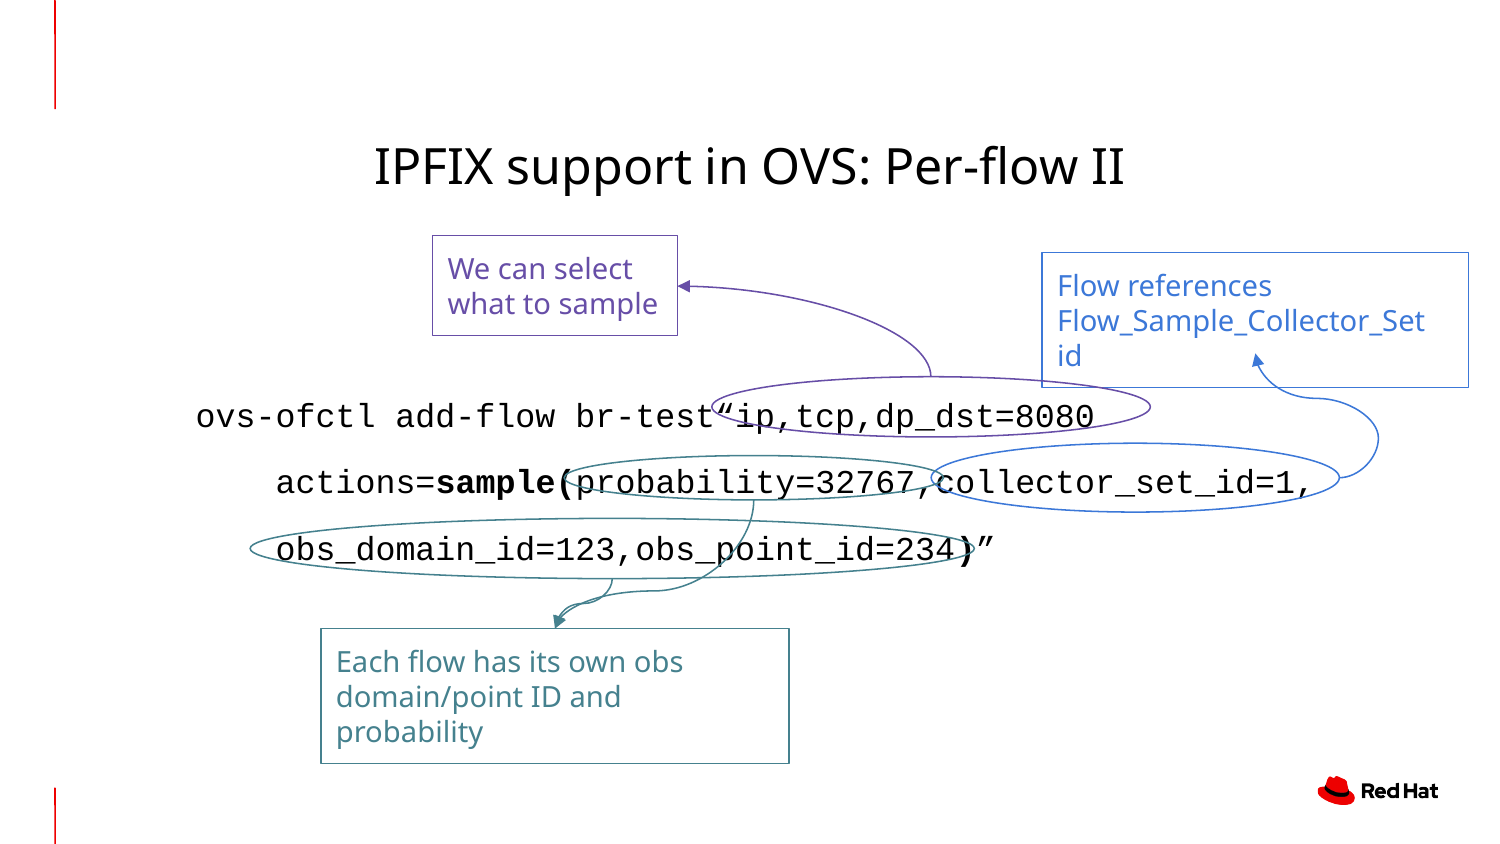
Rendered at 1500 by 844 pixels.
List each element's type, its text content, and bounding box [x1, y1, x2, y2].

text_box ovs-ofctl add-flow br-test“ip,tcp,dp_dst=8080 actions=sample(probability=32767,collector_set_id=1, obs_domain_id=123,obs_point_id=234)” [696, 372, 1500, 583]
text_box ovs-ofctl add-flow br-test“ip,tcp,dp_dst=8080 actions=sample(probability=32767,collector_set_id=1, obs_domain_id=123,obs_point_id=234)” [252, 520, 748, 577]
text_box ovs-ofctl add-flow br-test“ip,tcp,dp_dst=8080 actions=sample(probability=32767,collector_set_id=1, obs_domain_id=123,obs_point_id=234)” [566, 457, 932, 499]
text_box ovs-ofctl add-flow br-test“ip,tcp,dp_dst=8080 actions=sample(probability=32767,collector_set_id=1, obs_domain_id=123,obs_point_id=234)” [708, 522, 947, 576]
text_box ovs-ofctl add-flow br-test“ip,tcp,dp_dst=8080 actions=sample(probability=32767,collector_set_id=1, obs_domain_id=123,obs_point_id=234)” [180, 372, 1377, 583]
text_box ovs-ofctl add-flow br-test“ip,tcp,dp_dst=8080 actions=sample(probability=32767,collector_set_id=1, obs_domain_id=123,obs_point_id=234)” [713, 378, 1149, 436]
text_box Each flow has its own obs domain/point ID and probability [320, 628, 790, 764]
text_box We can select what to sample [432, 235, 678, 336]
picture [1317, 776, 1438, 805]
title IPFIX support in OVS: Per-flow II [215, 116, 1285, 186]
text_box Flow references Flow_Sample_Collector_Set id [1042, 252, 1469, 388]
text_box ovs-ofctl add-flow br-test“ip,tcp,dp_dst=8080 actions=sample(probability=32767,collector_set_id=1, obs_domain_id=123,obs_point_id=234)” [938, 444, 1338, 511]
